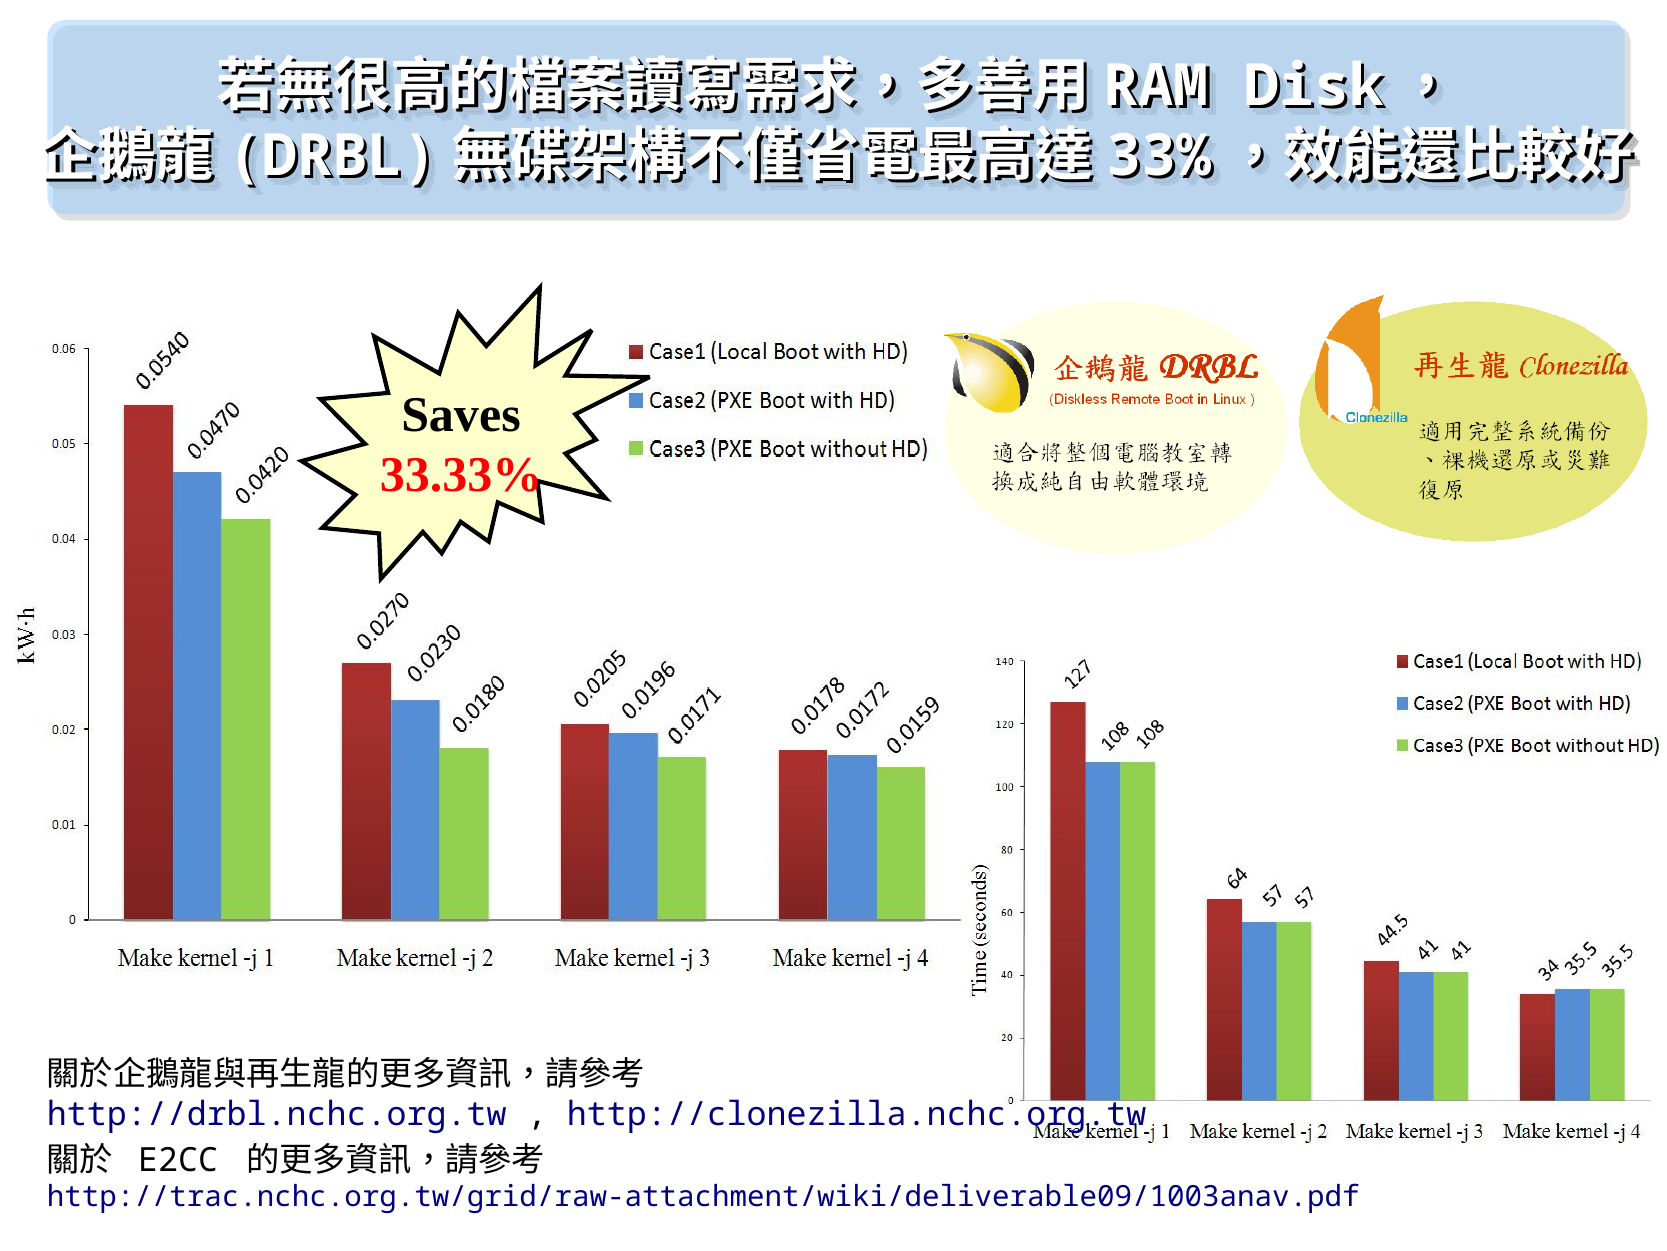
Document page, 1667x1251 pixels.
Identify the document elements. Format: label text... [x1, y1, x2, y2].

text_box 若無很高的檔案讀寫需求，多善用RAM Disk， 企鵝龍(DRBL)無碟架構不僅省電最高達33%，效能還比較好 [47, 20, 1625, 215]
text_box [374, 287, 650, 499]
picture [5, 265, 1666, 1153]
text_box [513, 509, 543, 522]
text_box [301, 444, 497, 579]
text_box Saves 33.33% [364, 373, 558, 509]
text_box 關於企鵝龍與再生龍的更多資訊，請參考 http://drbl.nchc.org.tw , http://clonezilla.nchc.org.tw 關於 E2CC 的更多資訊，請參考 http://trac.nchc.org.tw/grid/raw-attachment/wiki/deliverable09/1003anav.pdf [26, 1039, 1548, 1221]
text_box [320, 395, 364, 443]
